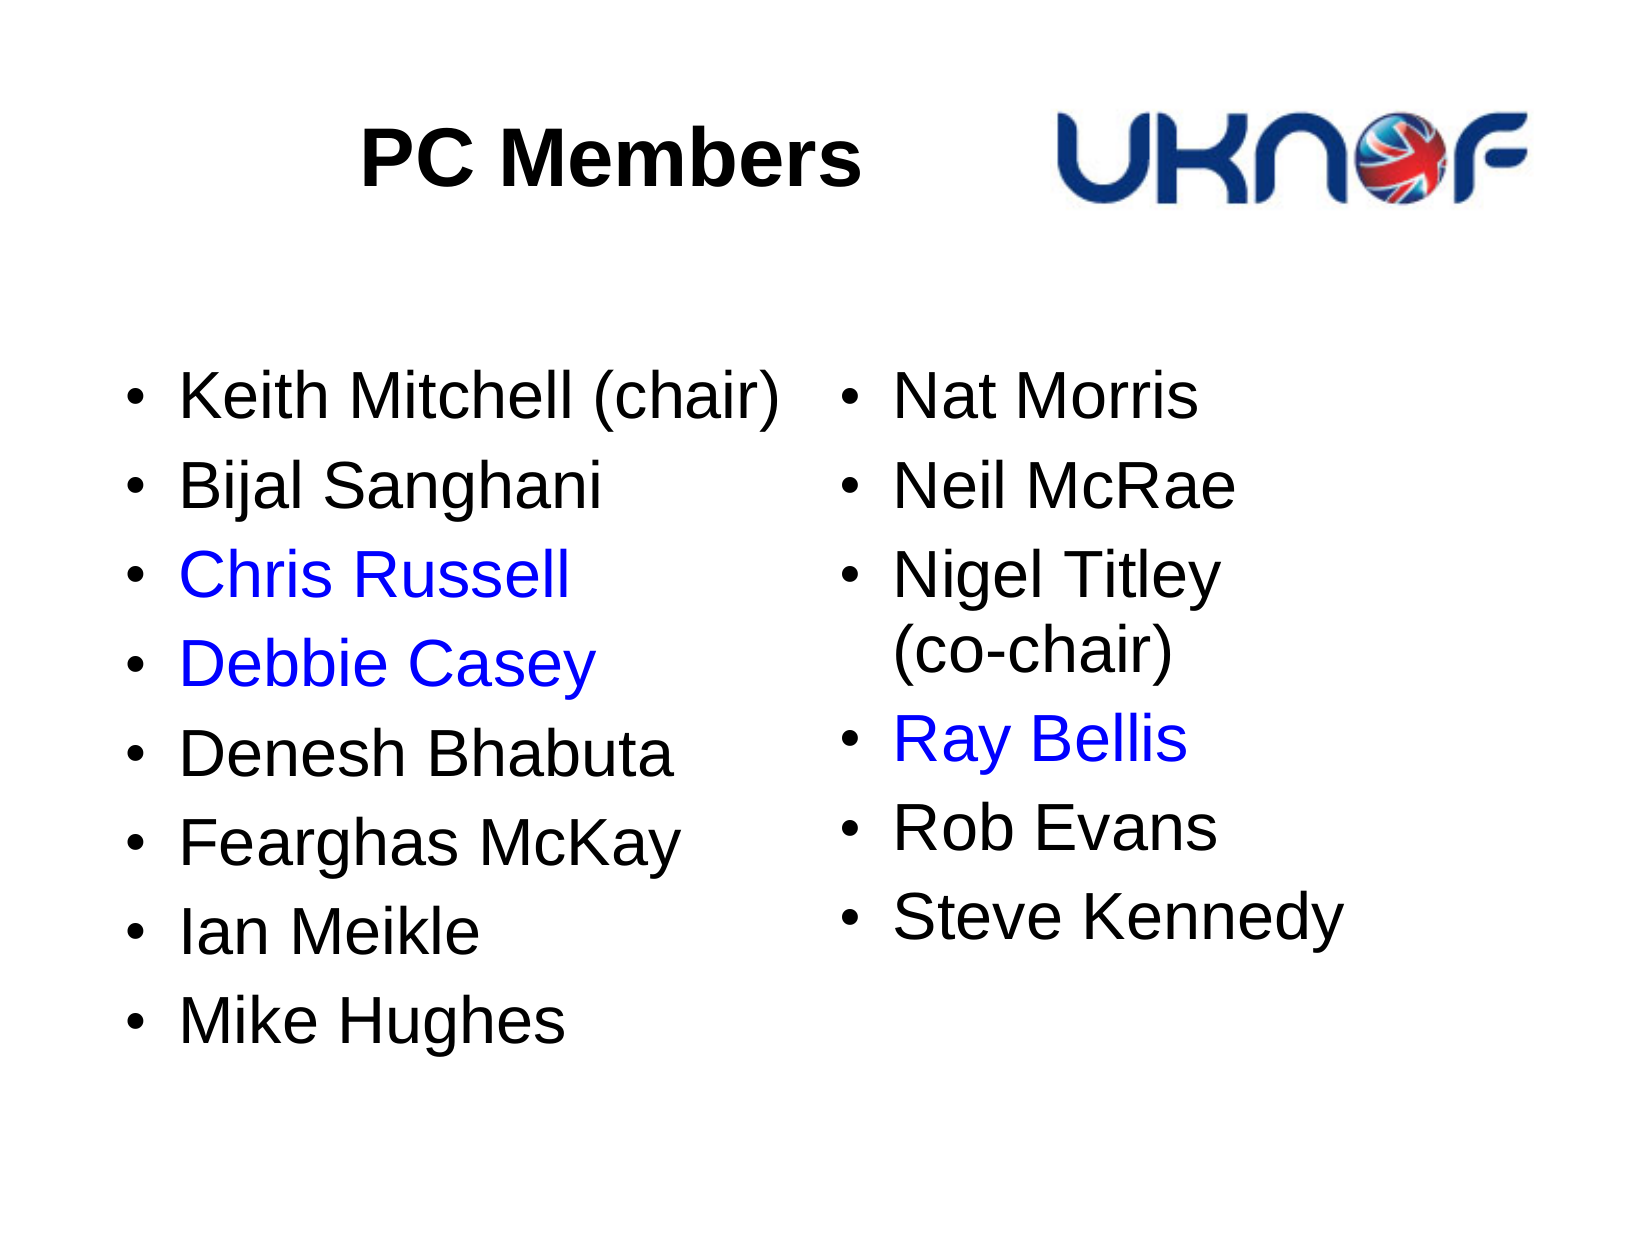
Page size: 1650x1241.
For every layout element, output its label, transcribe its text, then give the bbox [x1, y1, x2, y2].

list Keith Mitchell (chair) Bijal Sanghani Chris Russell Debbie Casey Denesh Bhabuta Fearghas McKay Ian Meikle Mike Hughes [123, 358, 811, 1241]
list Nat Morris Neil McRae Nigel Titley (co-chair) Ray Bellis Rob Evans Steve Kennedy [838, 358, 1526, 1103]
title PC Members [123, 55, 1100, 262]
picture [1100, 93, 1536, 225]
